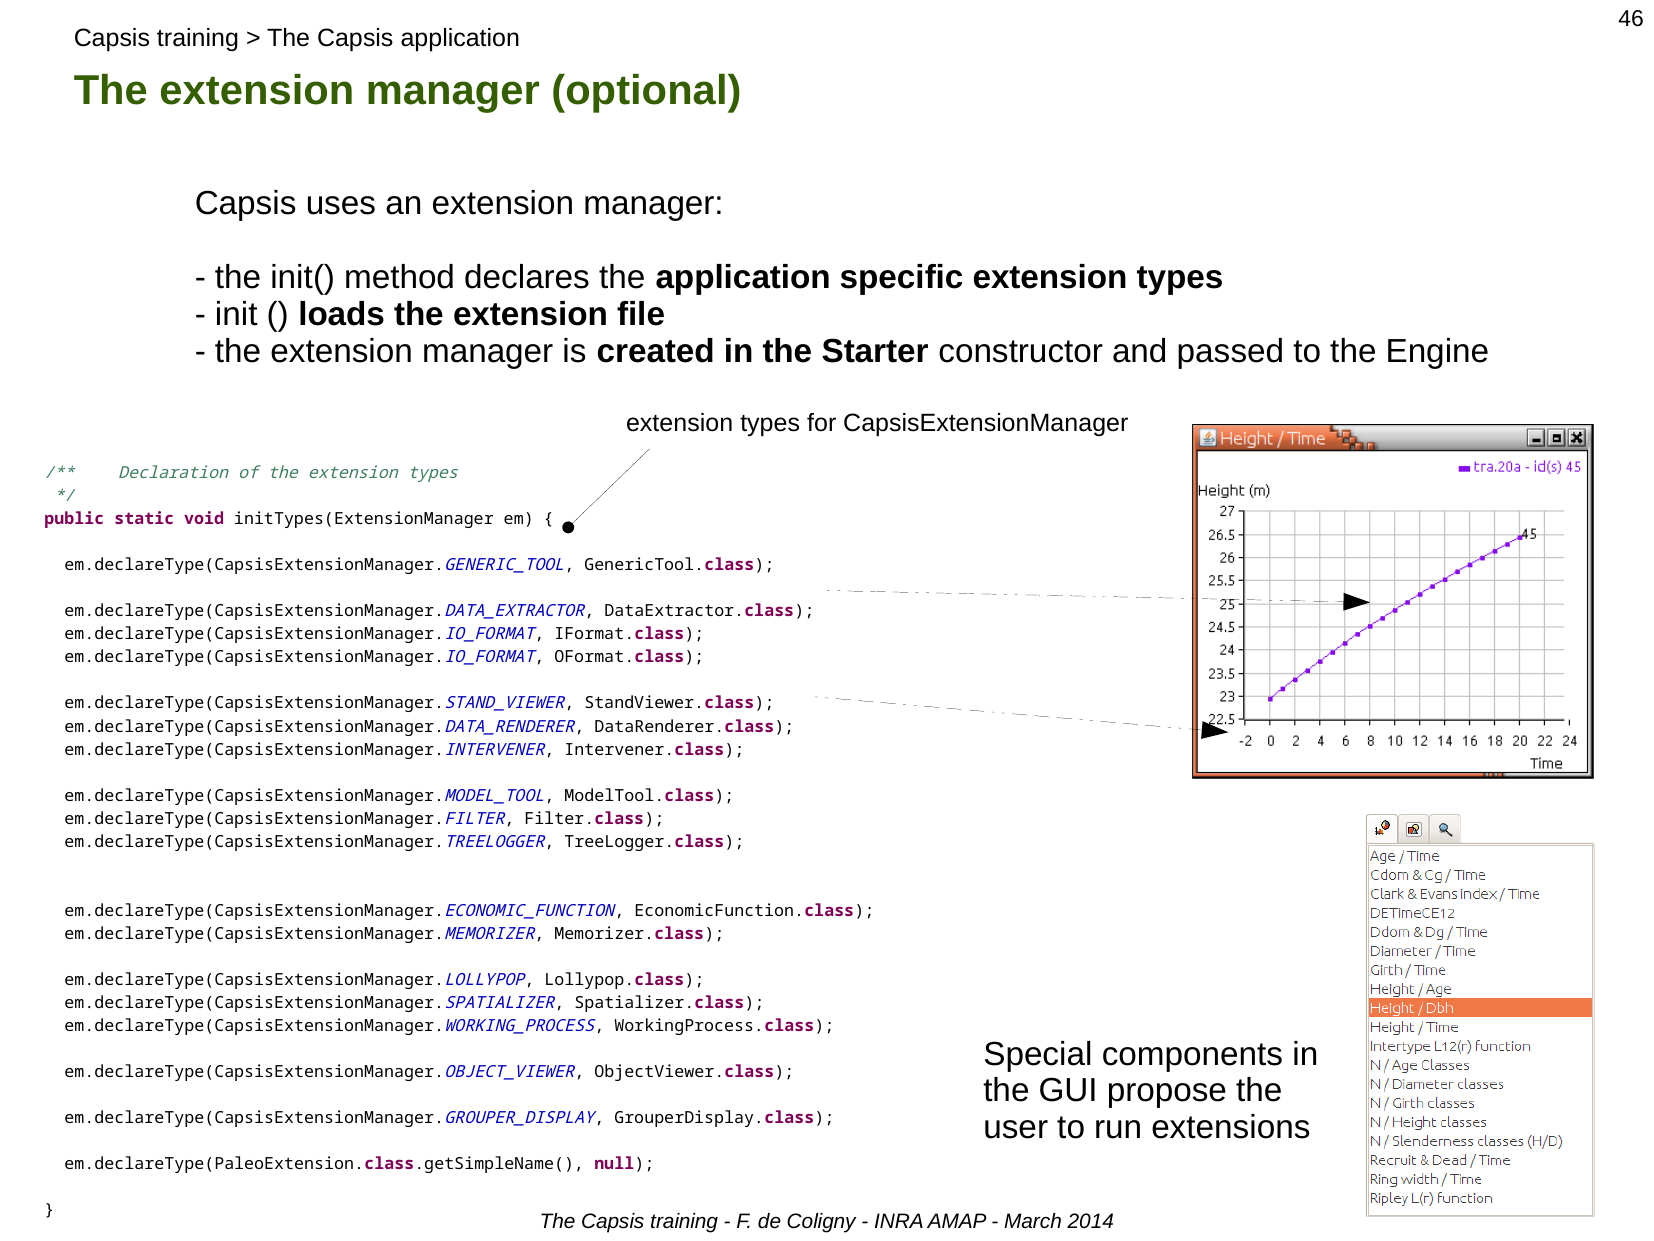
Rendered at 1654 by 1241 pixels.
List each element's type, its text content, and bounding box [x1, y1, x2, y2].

text_box Capsis training > The Capsis application [59, 16, 1004, 59]
text_box Capsis uses an extension manager: - the init() method declares the application specific extension types - init () loads the extension file - the extension manager is created in the Starter constructor and passed to the Engine [180, 177, 1636, 380]
picture [1191, 424, 1595, 780]
text_box /** Declaration of the extension types */ public static void initTypes(ExtensionManager em) { em.declareType(CapsisExtensionManager.GENERIC_TOOL, GenericTool.class); em.declareType(CapsisExtensionManager.DATA_EXTRACTOR, DataExtractor.class); em.declareType(CapsisExtensionManager.IO_FORMAT, IFormat.class); em.declareType(CapsisExtensionManager.IO_FORMAT, OFormat.class); em.declareType(CapsisExtensionManager.STAND_VIEWER, StandViewer.class); em.declareType(CapsisExtensionManager.DATA_RENDERER, DataRenderer.class); em.declareType(CapsisExtensionManager.INTERVENER, Intervener.class); em.declareType(CapsisExtensionManager.MODEL_TOOL, ModelTool.class); em.declareType(CapsisExtensionManager.FILTER, Filter.class); em.declareType(CapsisExtensionManager.TREELOGGER, TreeLogger.class); em.declareType(CapsisExtensionManager.ECONOMIC_FUNCTION, EconomicFunction.class); em.declareType(CapsisExtensionManager.MEMORIZER, Memorizer.class); em.declareType(CapsisExtensionManager.LOLLYPOP, Lollypop.class); em.declareType(CapsisExtensionManager.SPATIALIZER, Spatializer.class); em.declareType(CapsisExtensionManager.WORKING_PROCESS, WorkingProcess.class); em.declareType(CapsisExtensionManager.OBJECT_VIEWER, ObjectViewer.class); em.declareType(CapsisExtensionManager.GROUPER_DISPLAY, GrouperDisplay.class); em.declareType(PaleoExtension.class.getSimpleName(), null); } [29, 453, 969, 1134]
text_box The Capsis training - F. de Coligny - INRA AMAP - March 2014 [0, 1201, 1654, 1241]
text_box The extension manager (optional) [59, 59, 1344, 121]
text_box Special components in the GUI propose the user to run extensions [968, 1027, 1347, 1193]
text_box extension types for CapsisExtensionManager [611, 401, 1312, 445]
picture [1365, 814, 1595, 1217]
